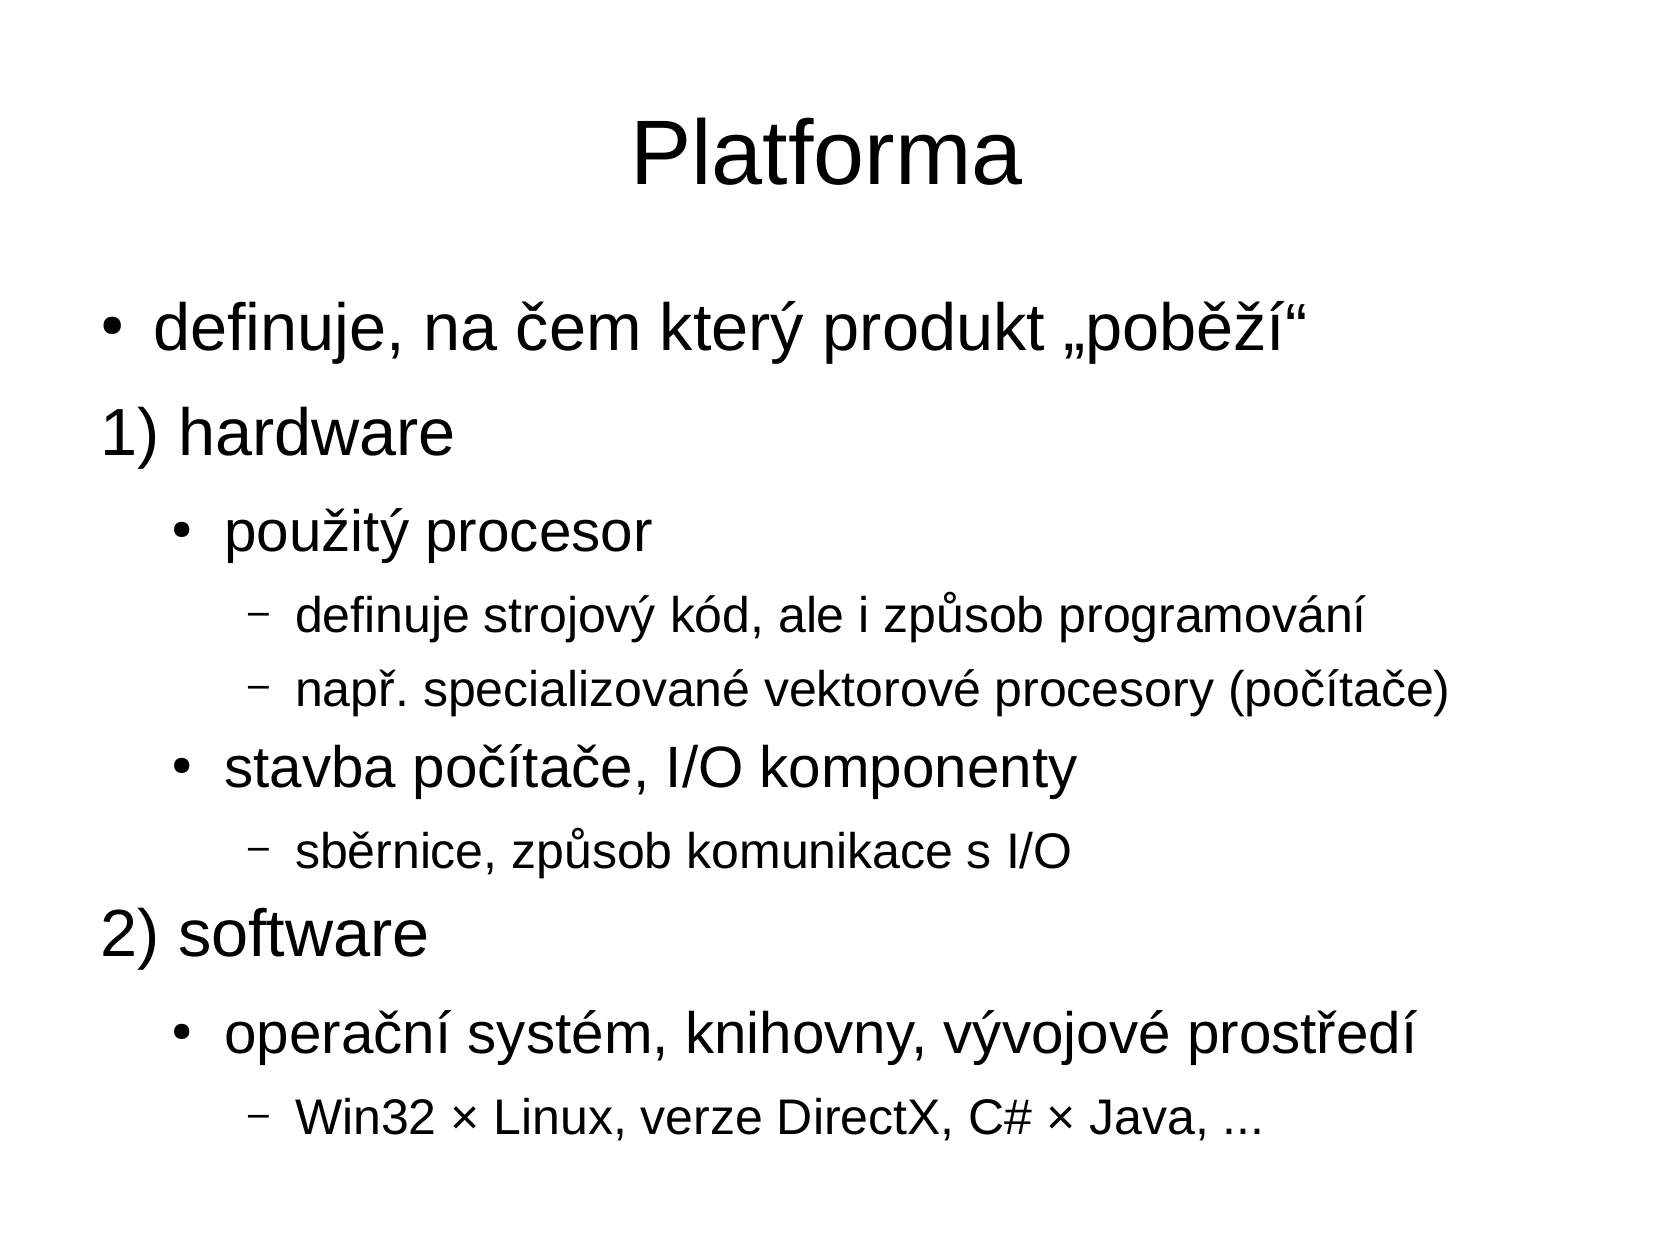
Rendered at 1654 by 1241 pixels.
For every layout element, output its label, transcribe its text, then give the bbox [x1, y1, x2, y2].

title Platforma [82, 56, 1571, 250]
list definuje, na čem který produkt „poběží“ hardware použitý procesor definuje strojový kód, ale i způsob programování např. specializované vektorové procesory (počítače) stavba počítače, I/O komponenty sběrnice, způsob komunikace s I/O software operační systém, knihovny, vývojové prostředí Win32 × Linux, verze DirectX, C# × Java, ... [82, 290, 1571, 1146]
